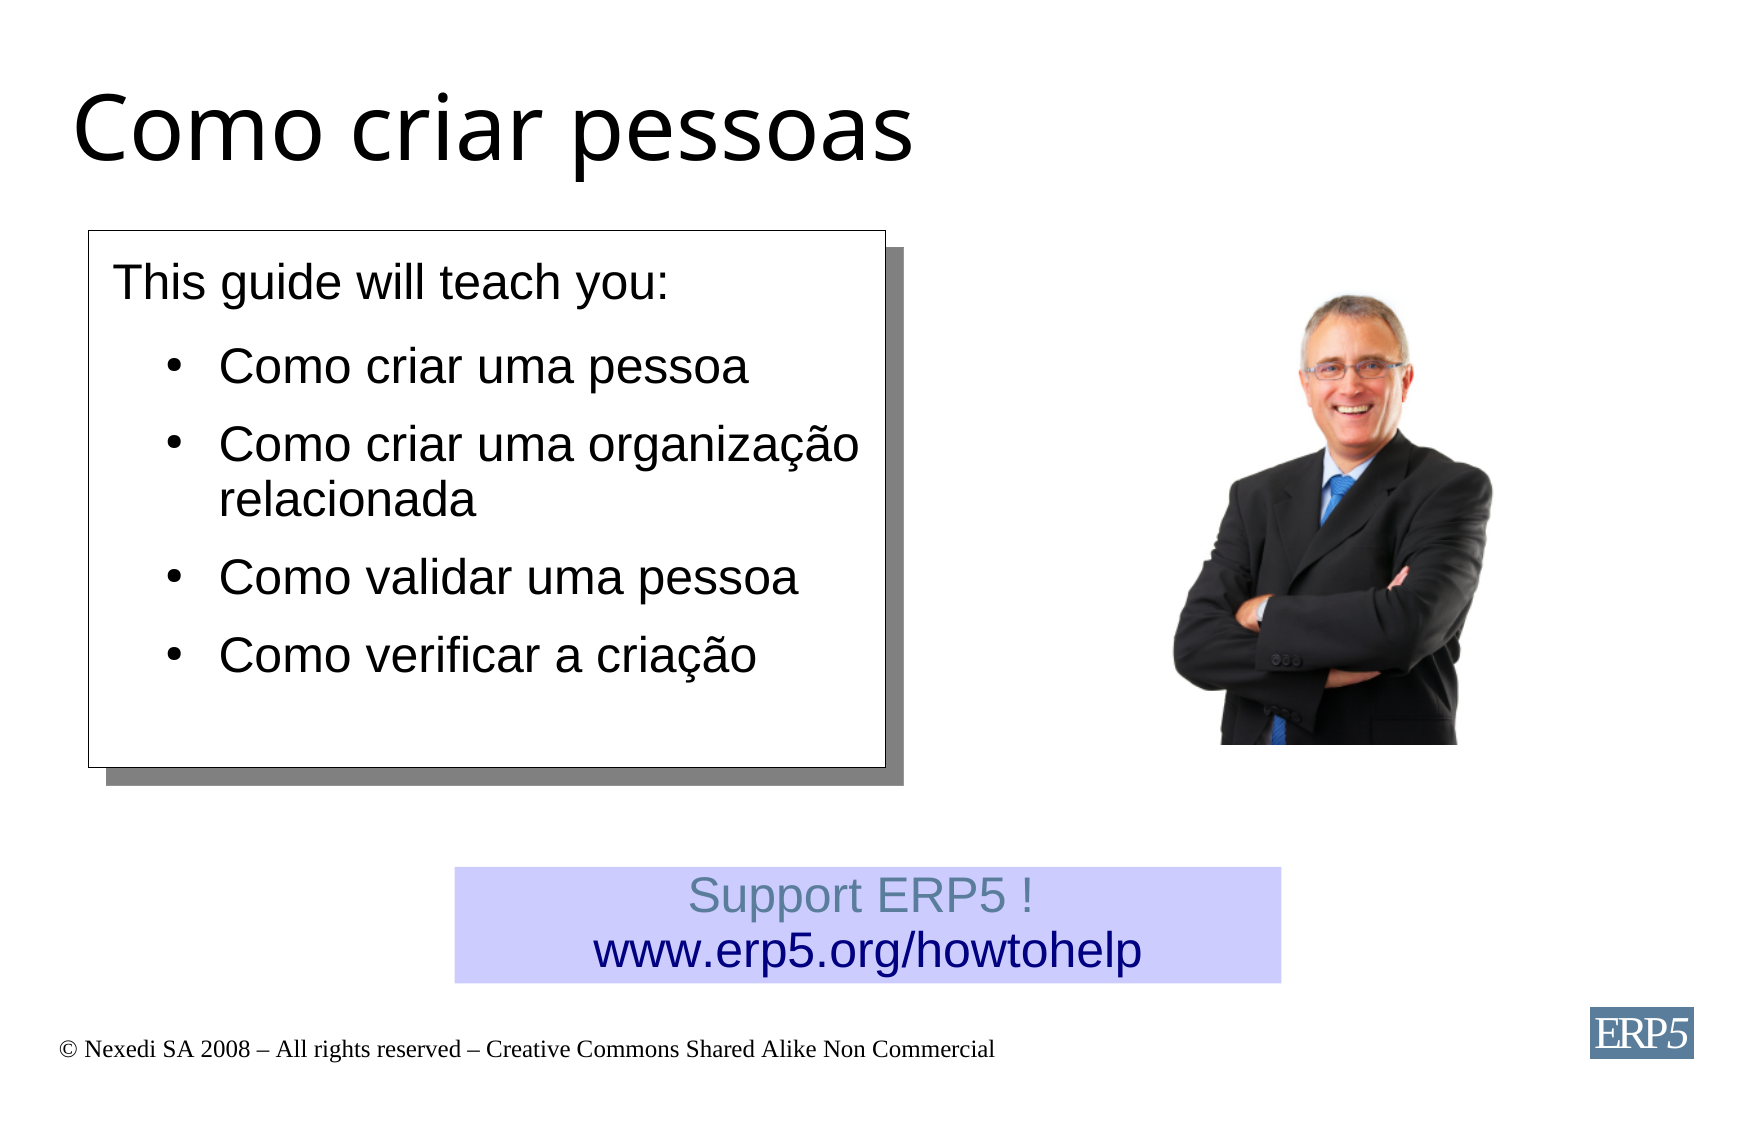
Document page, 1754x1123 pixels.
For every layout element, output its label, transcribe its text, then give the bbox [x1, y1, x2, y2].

text_box This guide will teach you: [112, 253, 762, 313]
list Como criar uma pessoa Como criar uma organização relacionada Como validar uma pessoa Como verificar a criação [147, 338, 861, 709]
text_box [88, 230, 886, 768]
text_box Support ERP5 ! www.erp5.org/howtohelp [454, 866, 1282, 984]
picture [1080, 271, 1500, 745]
title Como criar pessoas [71, 63, 1707, 187]
